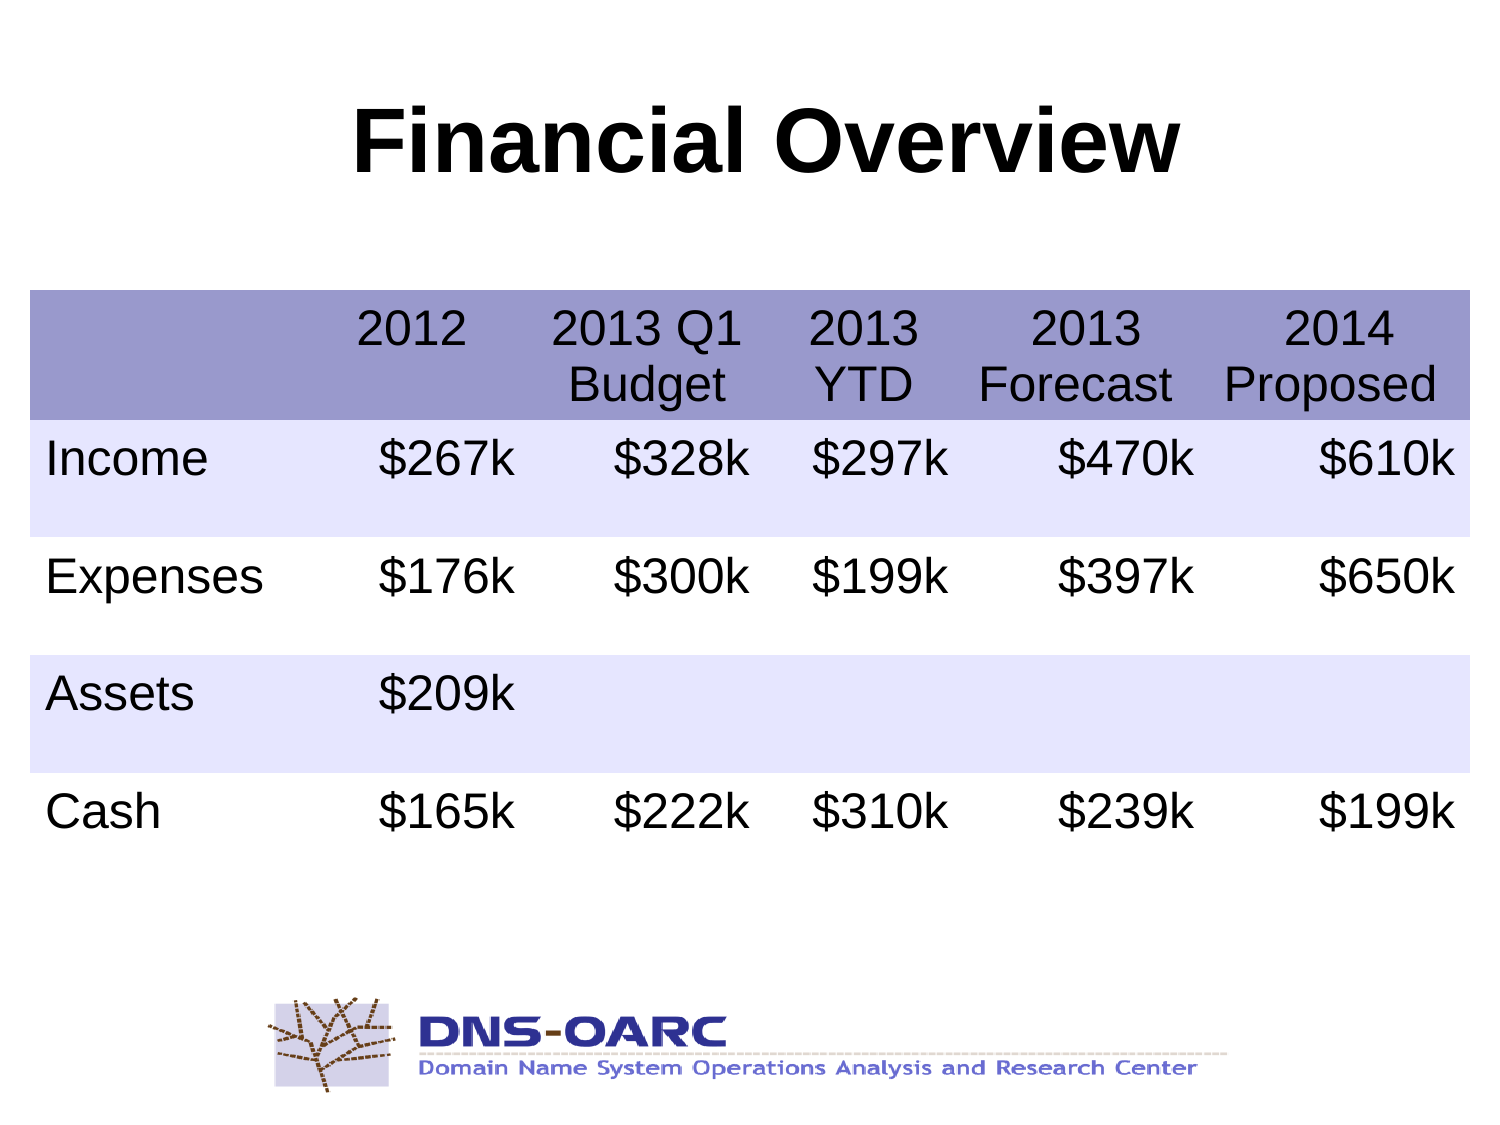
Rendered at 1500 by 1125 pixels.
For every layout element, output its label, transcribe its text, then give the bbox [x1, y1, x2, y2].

table_cell [529, 655, 764, 773]
table_cell Cash [30, 773, 295, 890]
table_header 2012 [295, 290, 529, 420]
table_cell $470k [963, 420, 1209, 537]
table_header 2013 Q1 Budget [529, 290, 764, 420]
table_cell $267k [295, 420, 529, 537]
table_cell $610k [1209, 420, 1470, 537]
table_cell $199k [764, 537, 963, 655]
table_header 2013 YTD [764, 290, 963, 420]
table_cell $300k [529, 537, 764, 655]
table_header 2014 Proposed [1209, 290, 1470, 420]
table_cell $328k [529, 420, 764, 537]
table_cell [1209, 655, 1470, 773]
table_cell $222k [529, 773, 764, 890]
table_cell $310k [764, 773, 963, 890]
table_cell $176k [295, 537, 529, 655]
table_cell $397k [963, 537, 1209, 655]
table_cell $165k [295, 773, 529, 890]
table_cell $209k [295, 655, 529, 773]
table_header [30, 290, 295, 420]
table_cell $297k [764, 420, 963, 537]
table_cell $239k [963, 773, 1209, 890]
table_cell Income [30, 420, 295, 537]
picture [214, 991, 1259, 1099]
table_cell [963, 655, 1209, 773]
table_header 2013 Forecast [963, 290, 1209, 420]
title Financial Overview [75, 52, 1426, 226]
table_cell $650k [1209, 537, 1470, 655]
table_cell [764, 655, 963, 773]
table_cell $199k [1209, 773, 1470, 890]
table_cell Expenses [30, 537, 295, 655]
table_cell Assets [30, 655, 295, 773]
